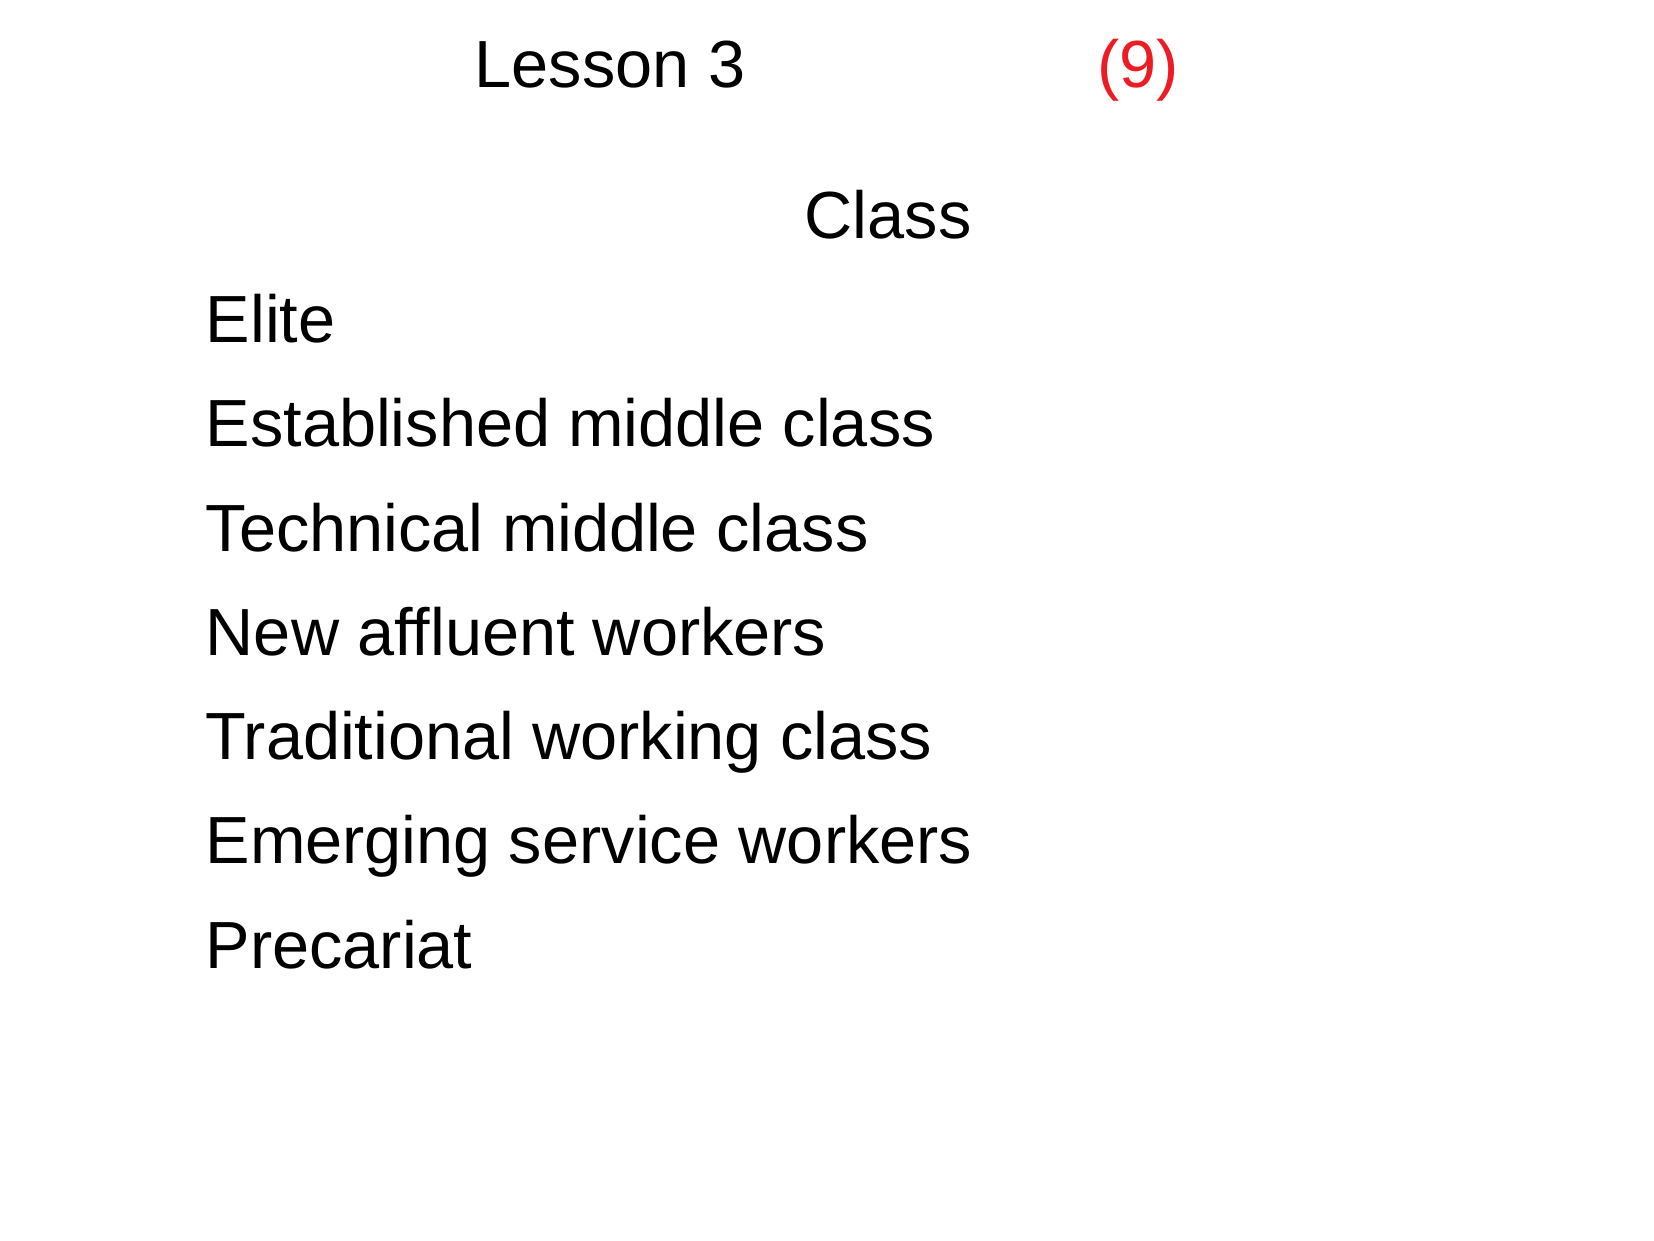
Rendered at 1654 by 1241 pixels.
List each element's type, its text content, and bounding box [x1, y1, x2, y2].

list Class Elite Established middle class Technical middle class New affluent workers Traditional working class Emerging service workers Precariat [135, 177, 1571, 1147]
title Lesson 3 (9) [82, 26, 1571, 104]
